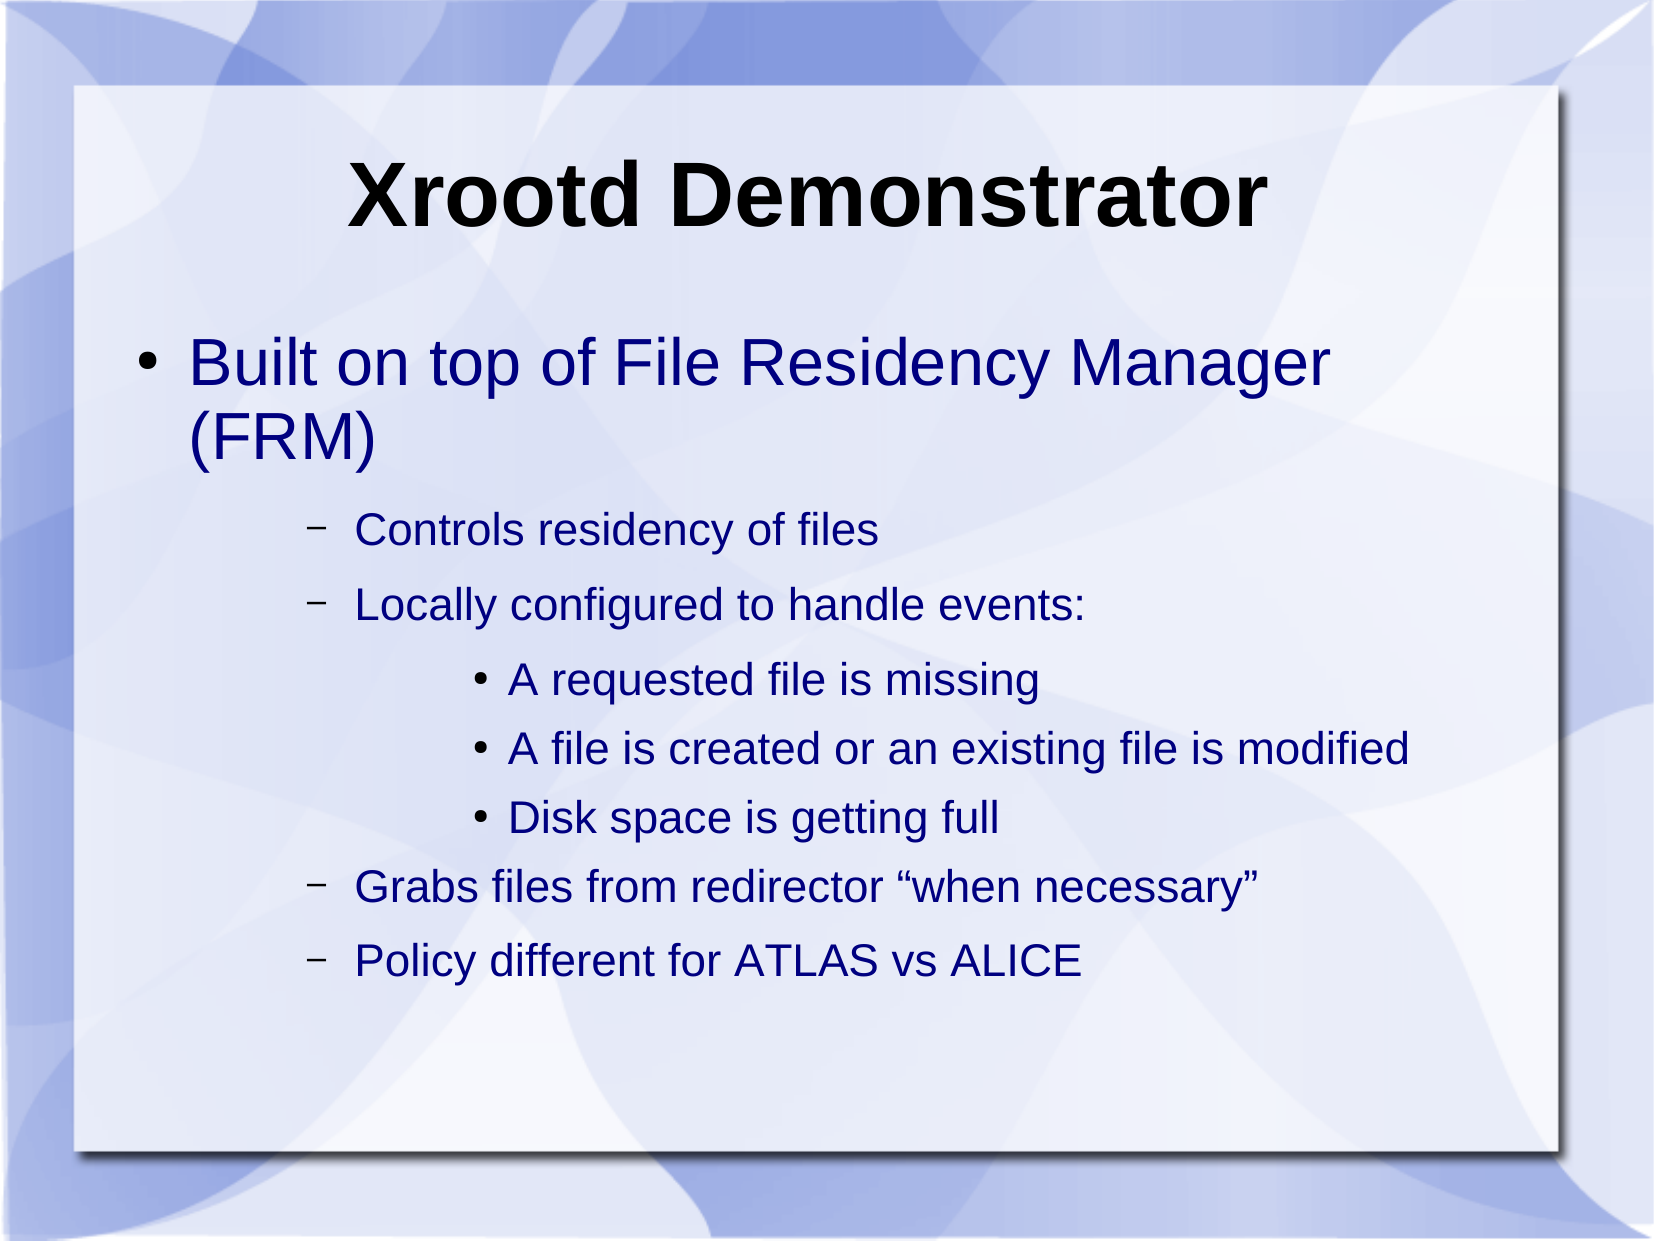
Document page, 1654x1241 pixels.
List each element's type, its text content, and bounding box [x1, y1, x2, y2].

picture [0, 0, 1654, 1241]
list Built on top of File Residency Manager (FRM) Controls residency of files Locally configured to handle events: A requested file is missing A file is created or an existing file is modified Disk space is getting full Grabs files from redirector “when necessary” Policy different for ATLAS vs ALICE [118, 324, 1477, 1093]
title Xrootd Demonstrator [82, 90, 1536, 298]
